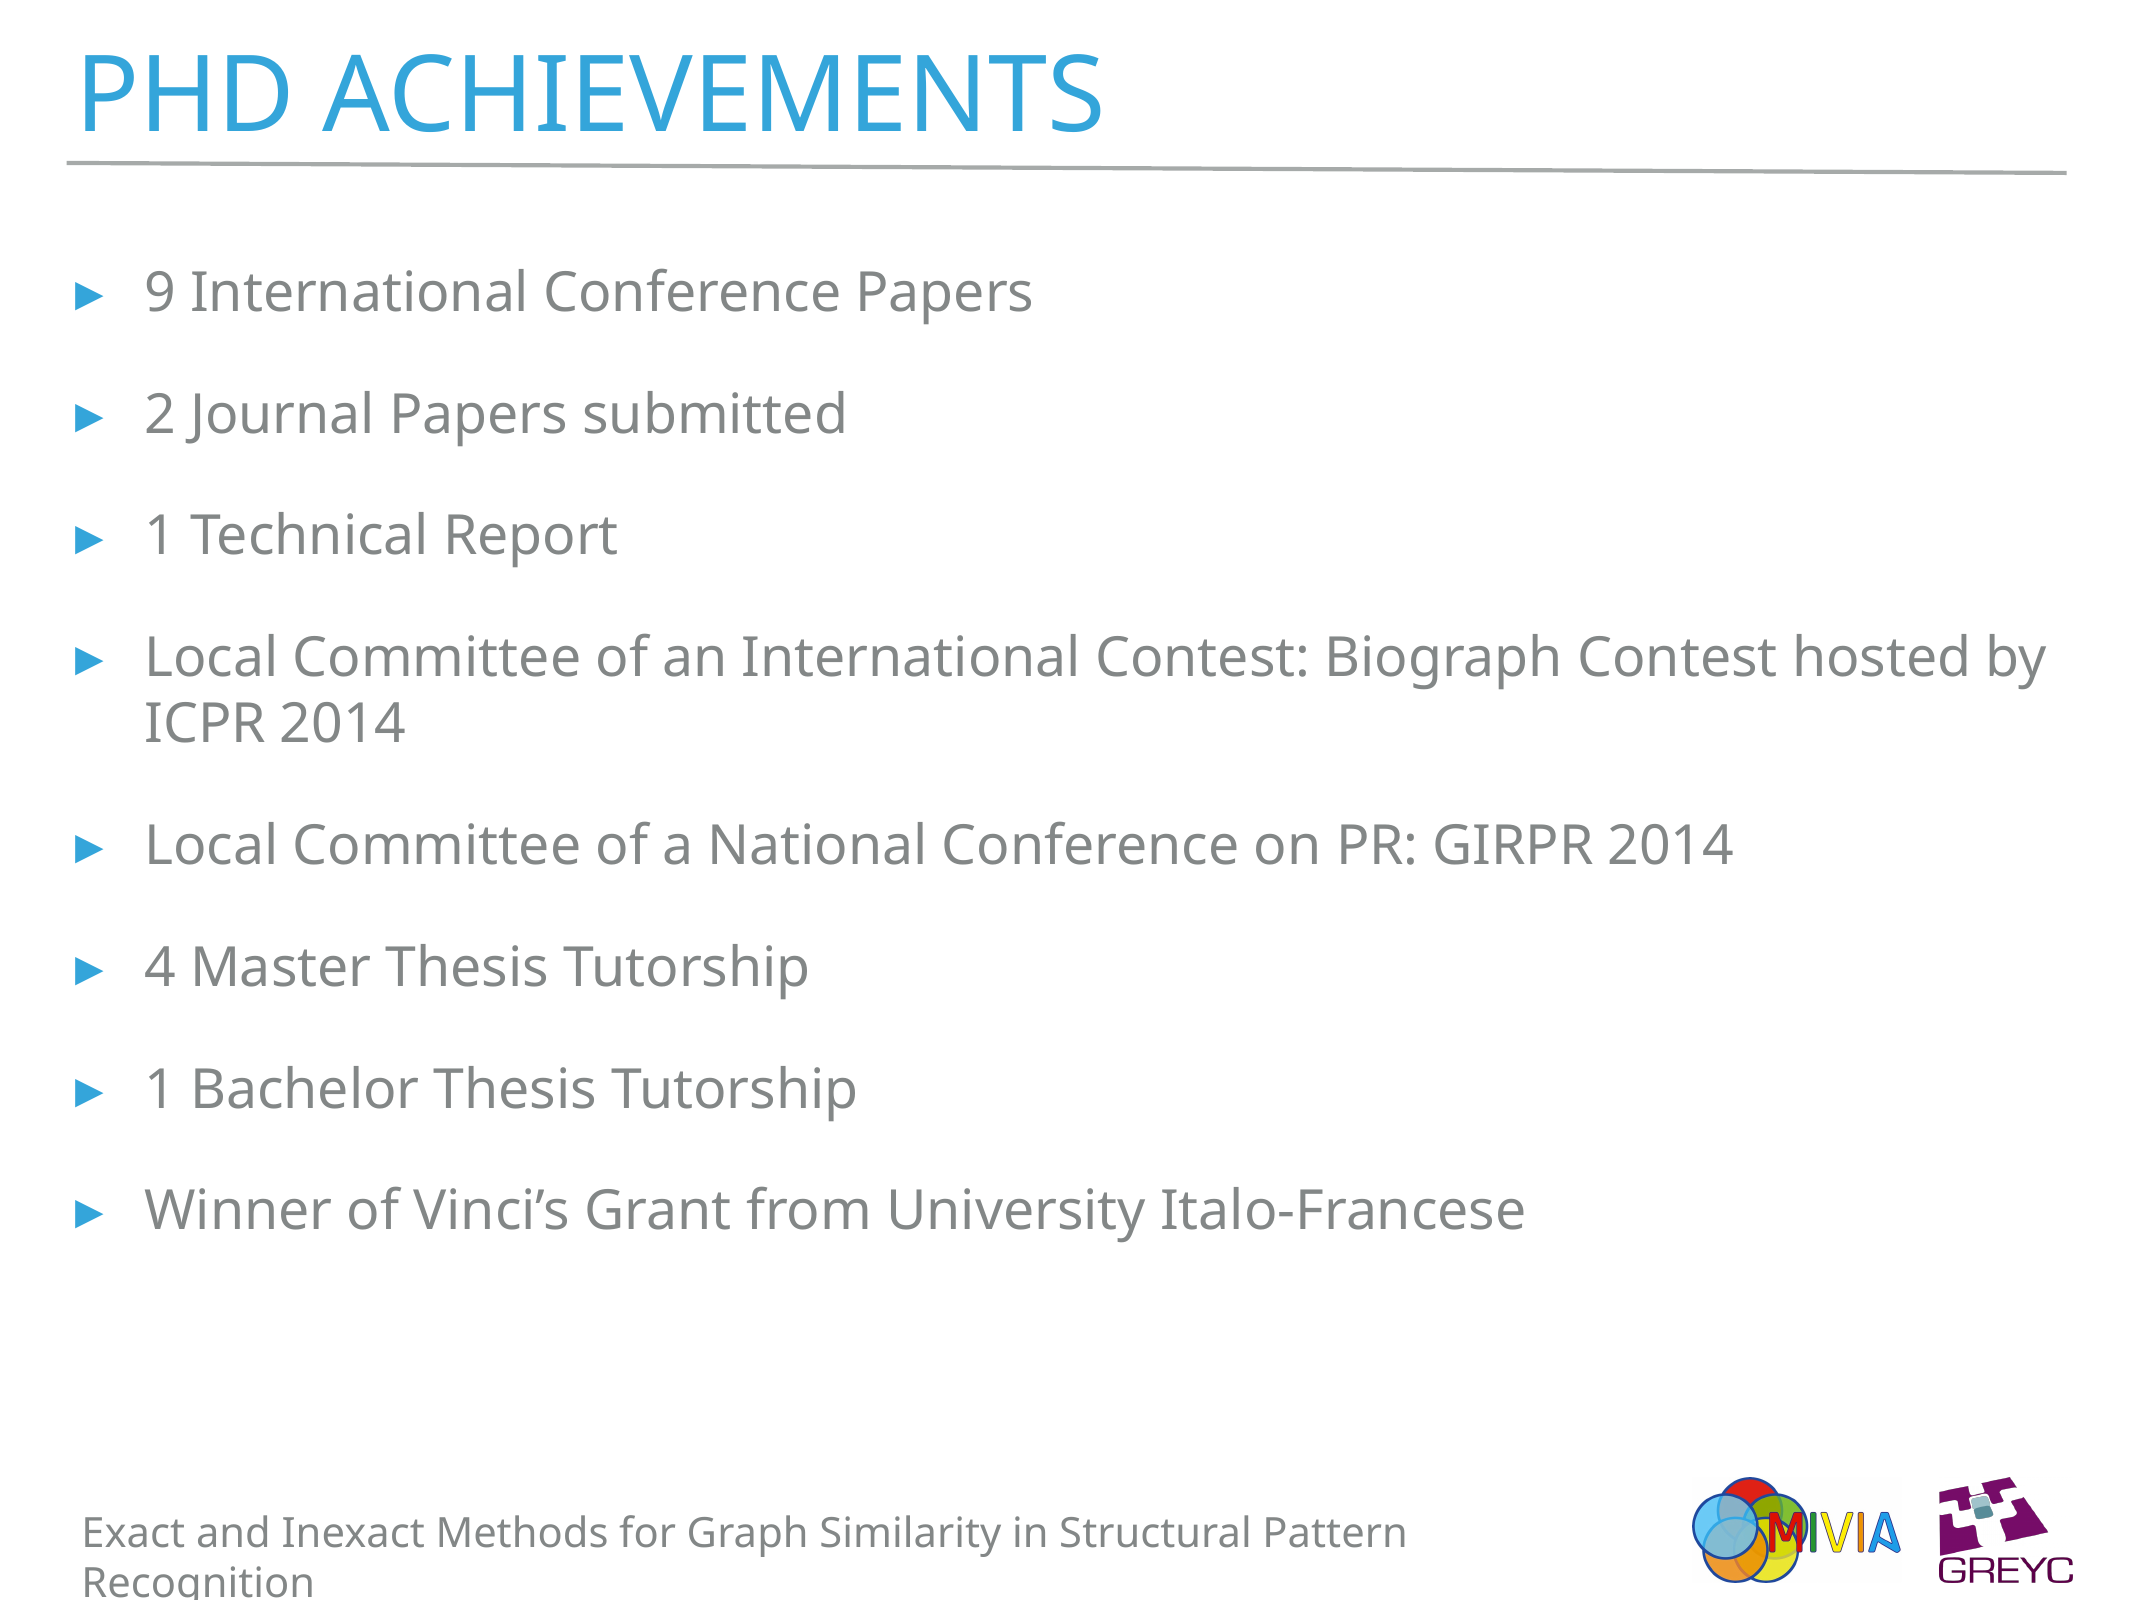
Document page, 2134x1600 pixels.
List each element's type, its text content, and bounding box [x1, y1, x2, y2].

picture [1692, 1477, 1902, 1583]
title PHD ACHIEVEMENTS [66, 41, 1662, 161]
list 9 International Conference Papers 2 Journal Papers submitted 1 Technical Report Local Committee of an International Contest: Biograph Contest hosted by ICPR 2014 Local Committee of a National Conference on PR: GIRPR 2014 4 Master Thesis Tutorship 1 Bachelor Thesis Tutorship Winner of Vinci’s Grant from University Italo-Francese [66, 247, 2081, 1259]
picture [1939, 1477, 2073, 1583]
